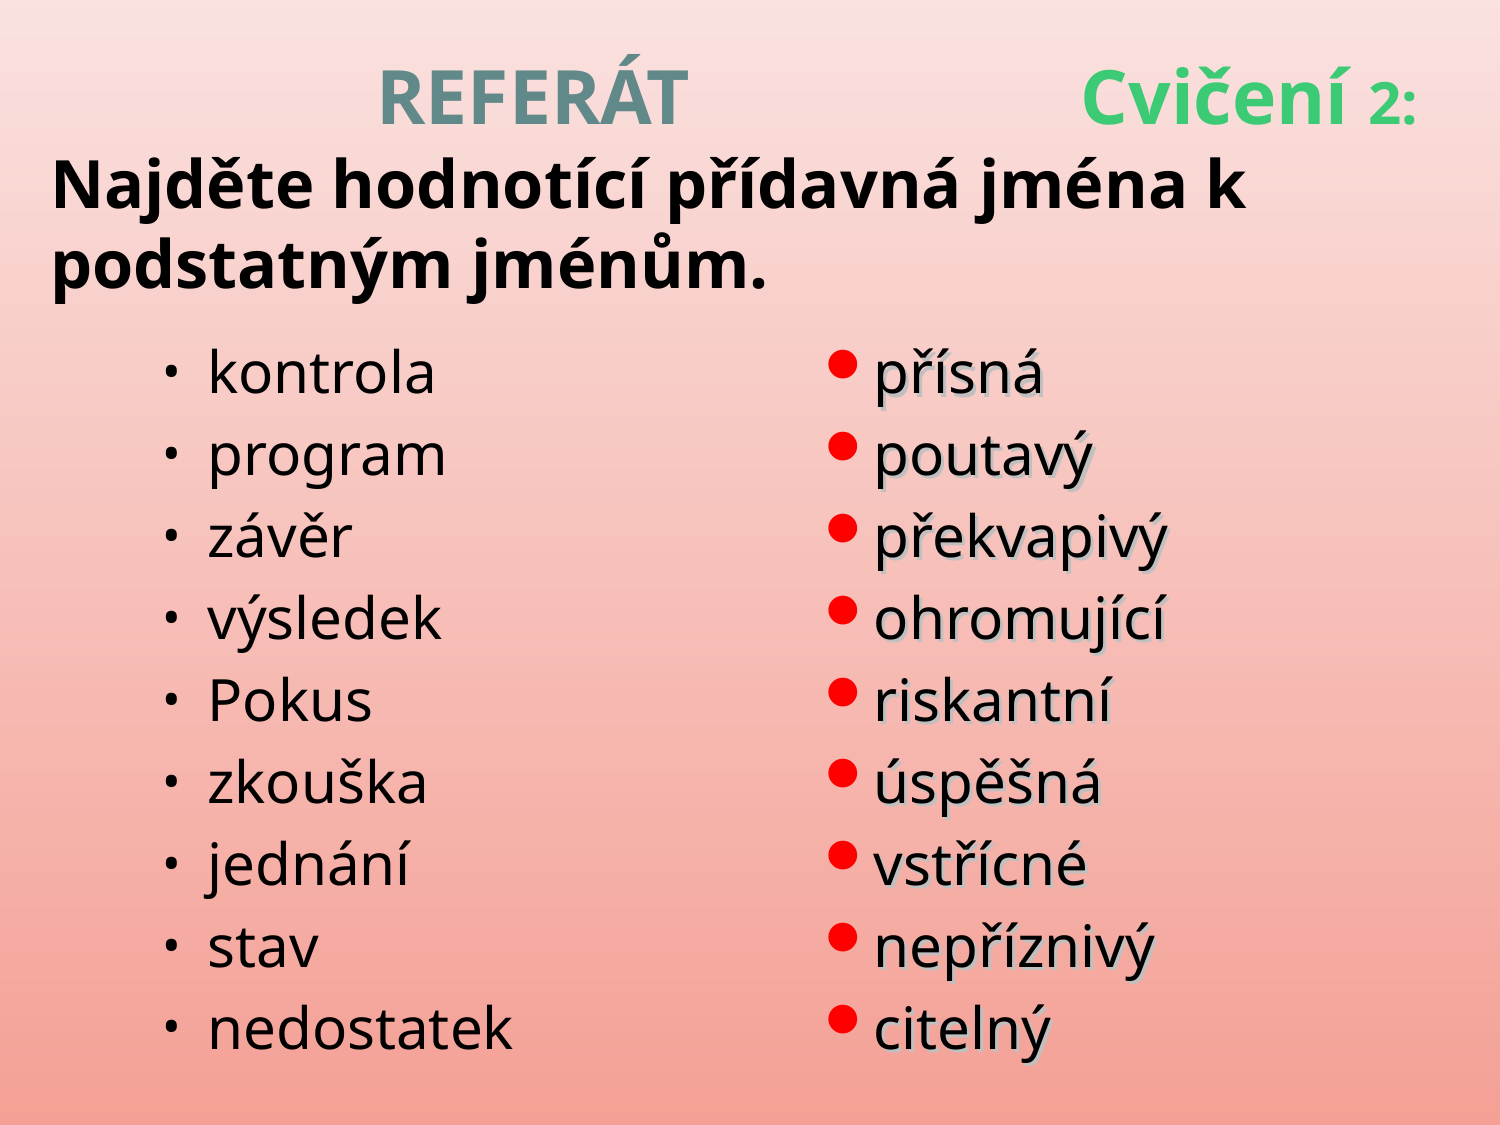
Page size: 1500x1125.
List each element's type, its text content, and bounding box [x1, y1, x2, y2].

list kontrola program závěr výsledek Pokus zkouška jednání stav nedostatek [147, 328, 763, 1125]
title REFERÁT Cvičení 2: Najděte hodnotící přídavná jména k podstatným jménům. [35, 0, 1500, 317]
list přísná poutavý překvapivý ohromující riskantní úspěšná vstřícné nepříznivý citelný [809, 328, 1425, 1125]
